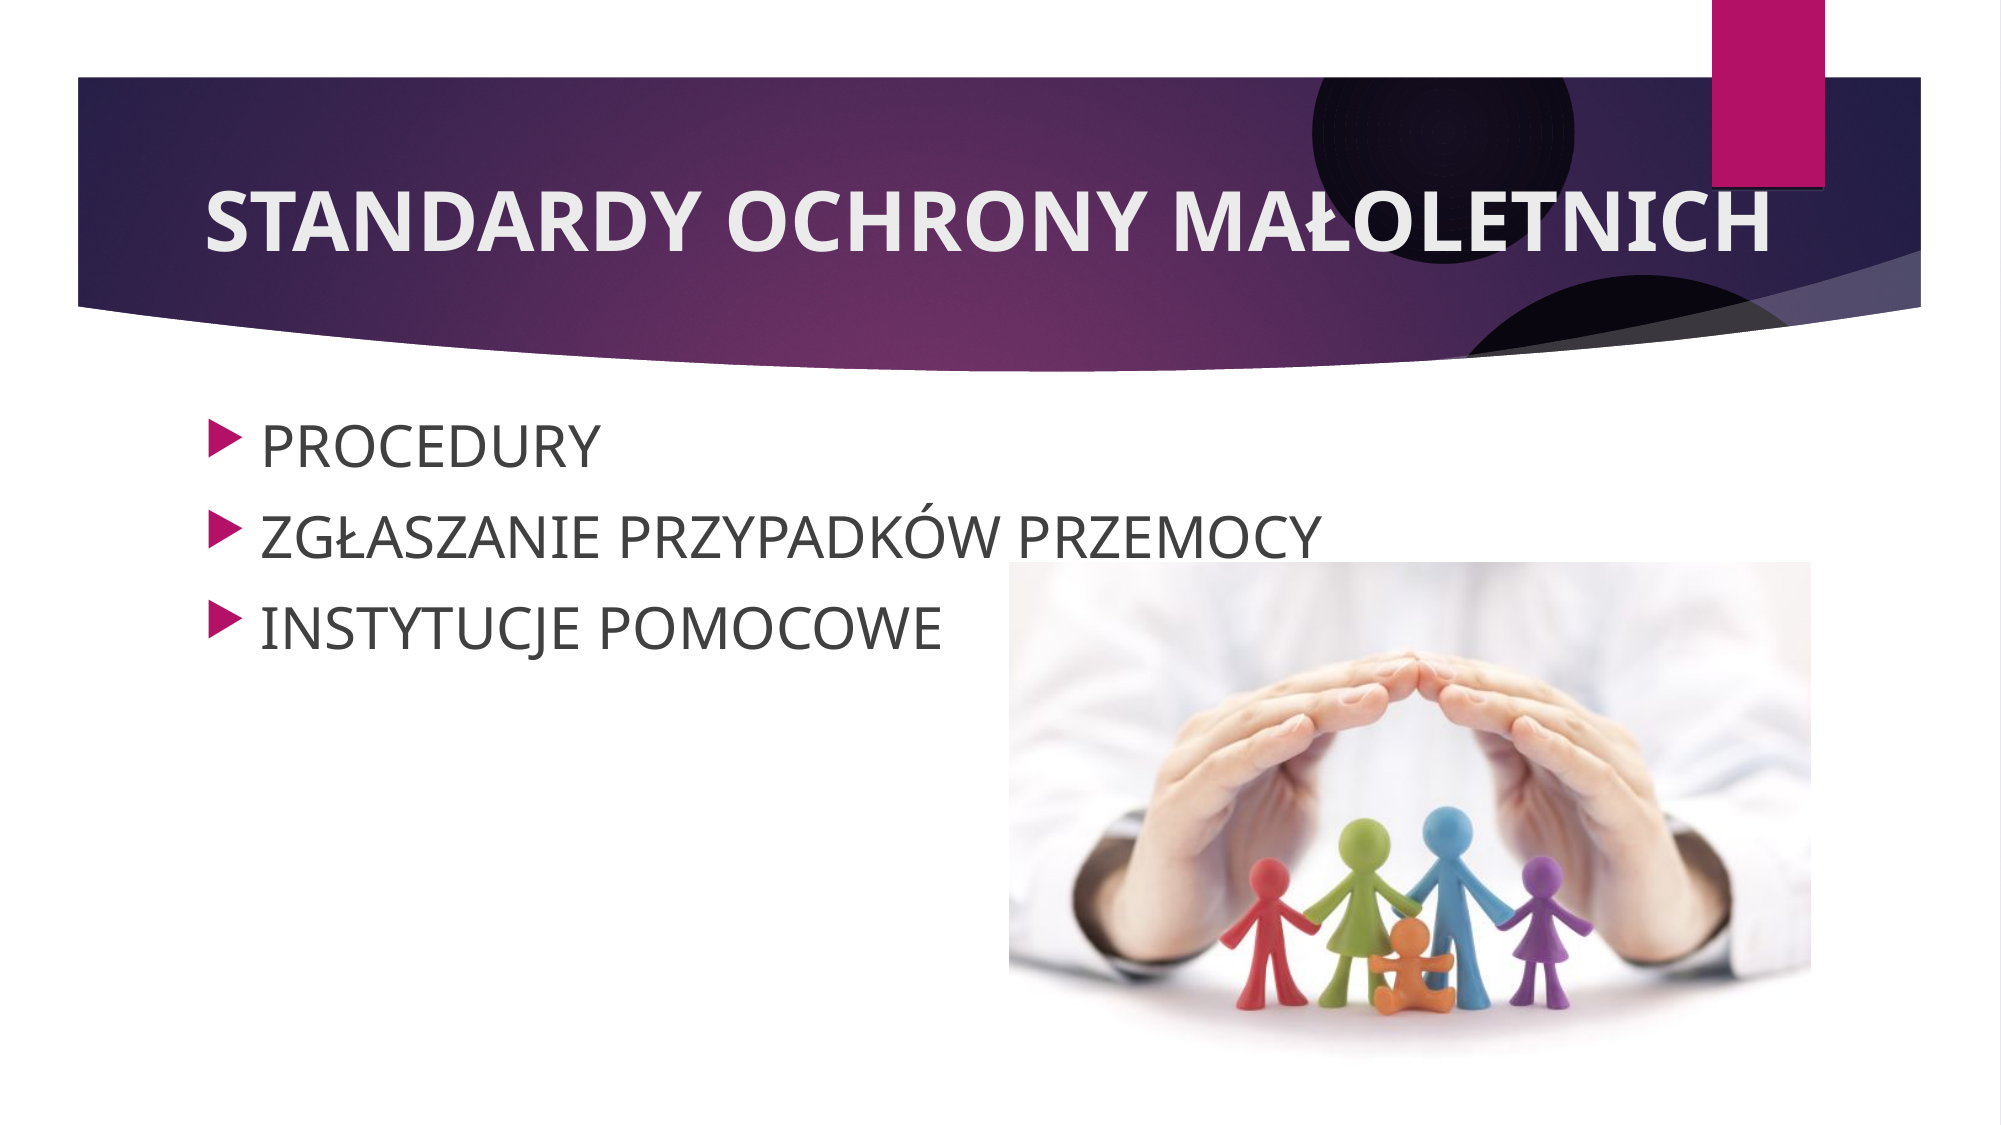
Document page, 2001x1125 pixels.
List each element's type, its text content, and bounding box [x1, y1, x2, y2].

picture [1009, 562, 1811, 1103]
list PROCEDURY ZGŁASZANIE PRZYPADKÓW PRZEMOCY INSTYTUCJE POMOCOWE [189, 401, 1543, 988]
title STANDARDY OCHRONY MAŁOLETNICH [189, 159, 1867, 276]
